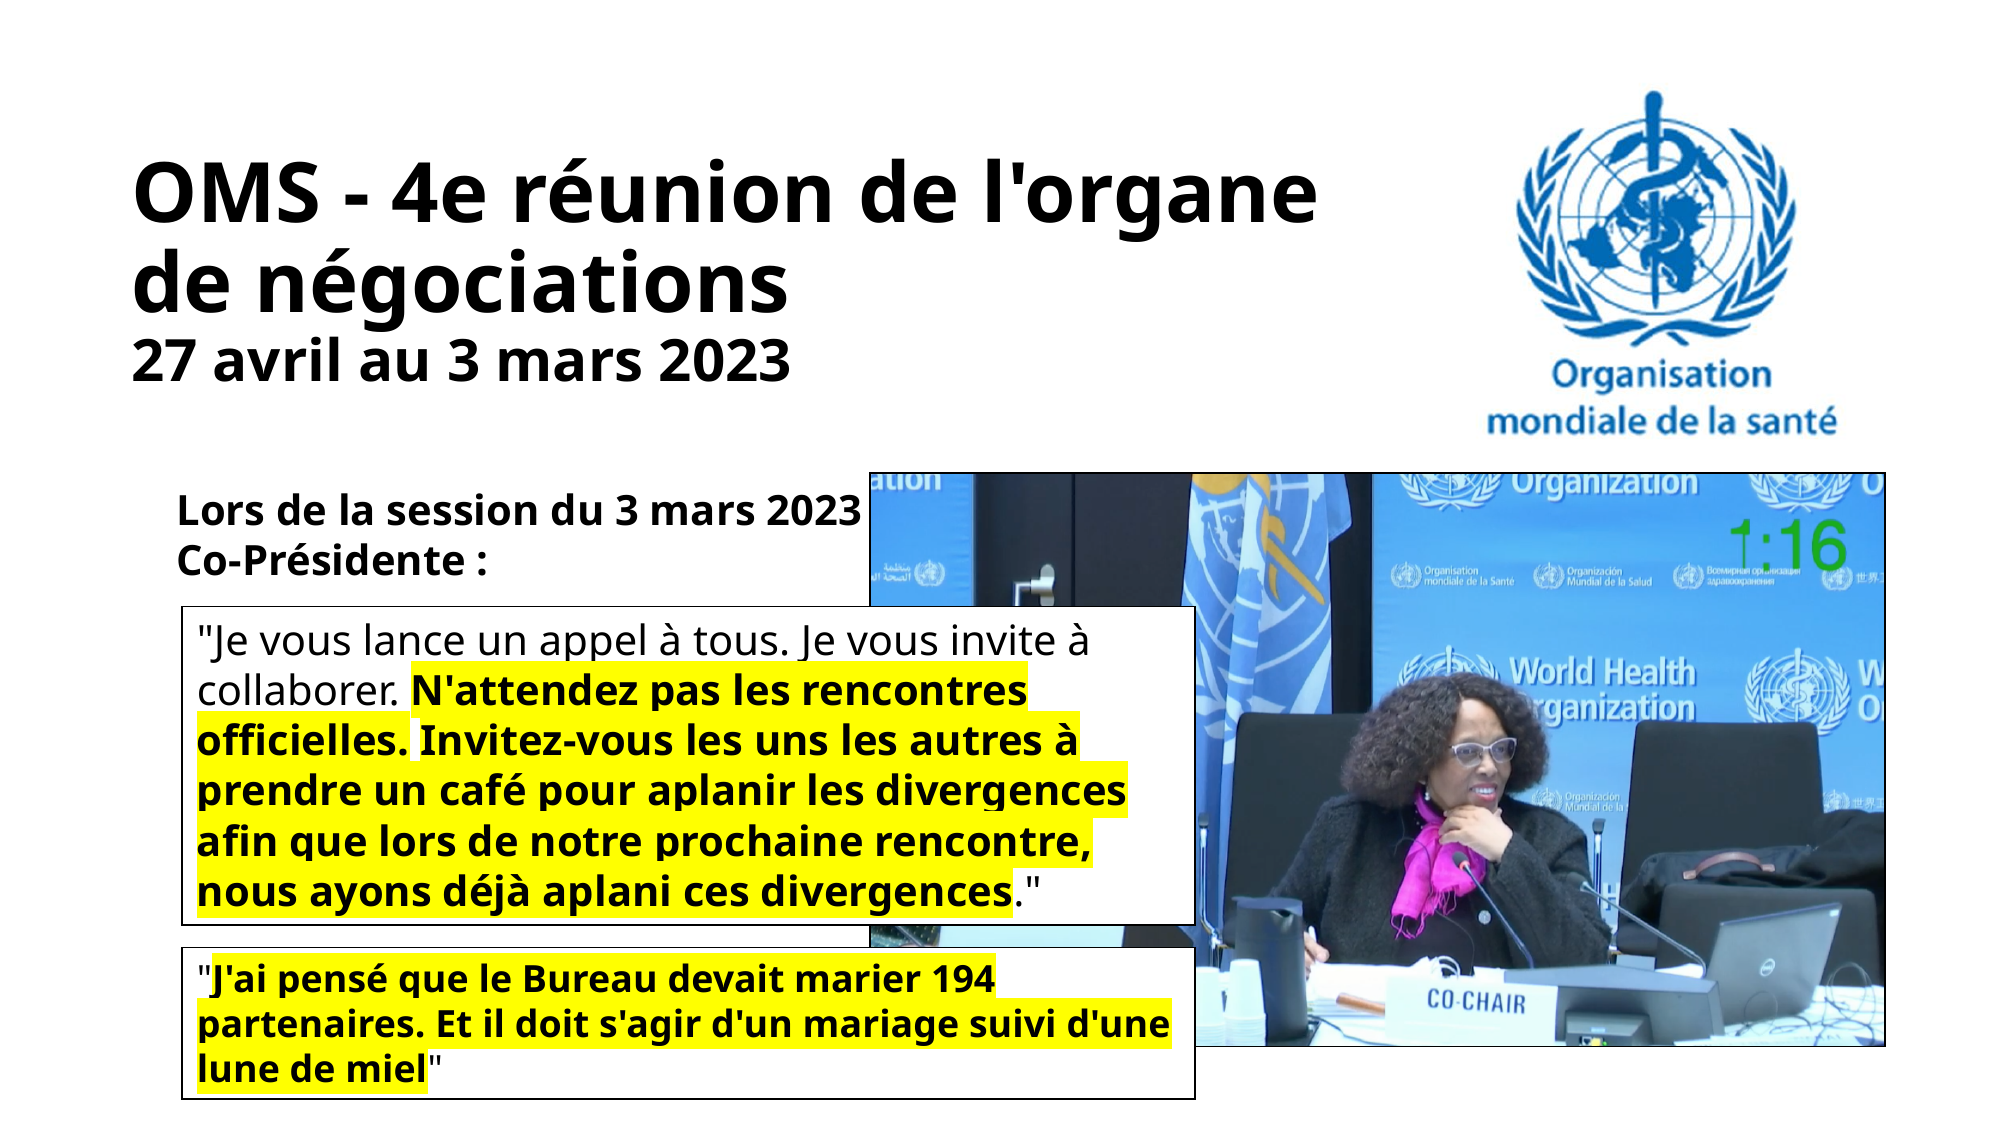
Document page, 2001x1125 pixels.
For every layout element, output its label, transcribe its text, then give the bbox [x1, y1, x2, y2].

text_box Lors de la session du 3 mars 2023 Co-Présidente : [161, 475, 908, 593]
picture [1446, 53, 1884, 472]
title OMS - 4e réunion de l'organe de négociations 27 avril au 3 mars 2023 [116, 133, 1446, 412]
text_box "Je vous lance un appel à tous. Je vous invite à collaborer. N'attendez pas les rencontres officielles. Invitez-vous les uns les autres à prendre un café pour aplanir les divergences afin que lors de notre prochaine rencontre, nous ayons déjà aplani ces divergences." [181, 606, 1195, 925]
text_box "J'ai pensé que le Bureau devait marier 194 partenaires. Et il doit s'agir d'un mariage suivi d'une lune de miel" [181, 947, 1195, 1099]
picture [870, 473, 1884, 1046]
